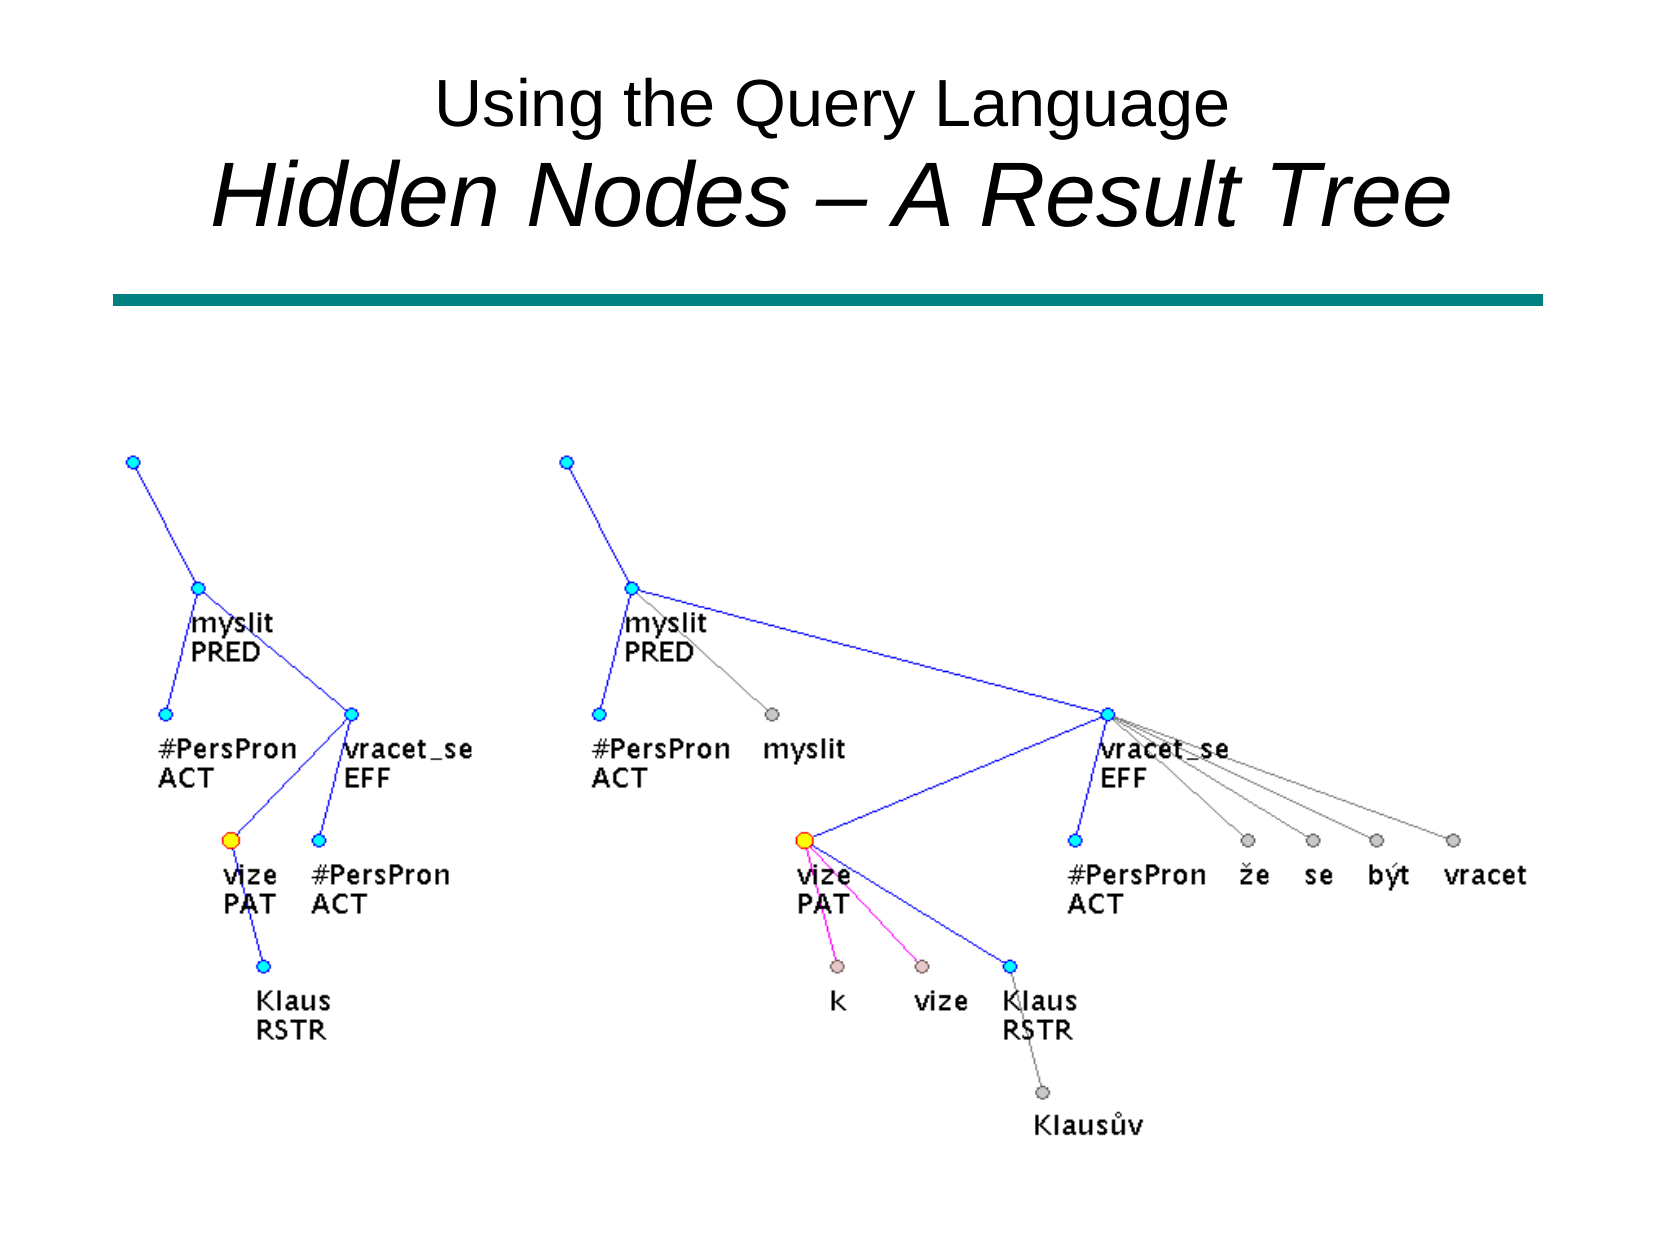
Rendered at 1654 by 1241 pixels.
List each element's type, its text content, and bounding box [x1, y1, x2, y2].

picture [118, 442, 1536, 1149]
title Using the Query Language Hidden Nodes – A Result Tree [88, 42, 1577, 268]
